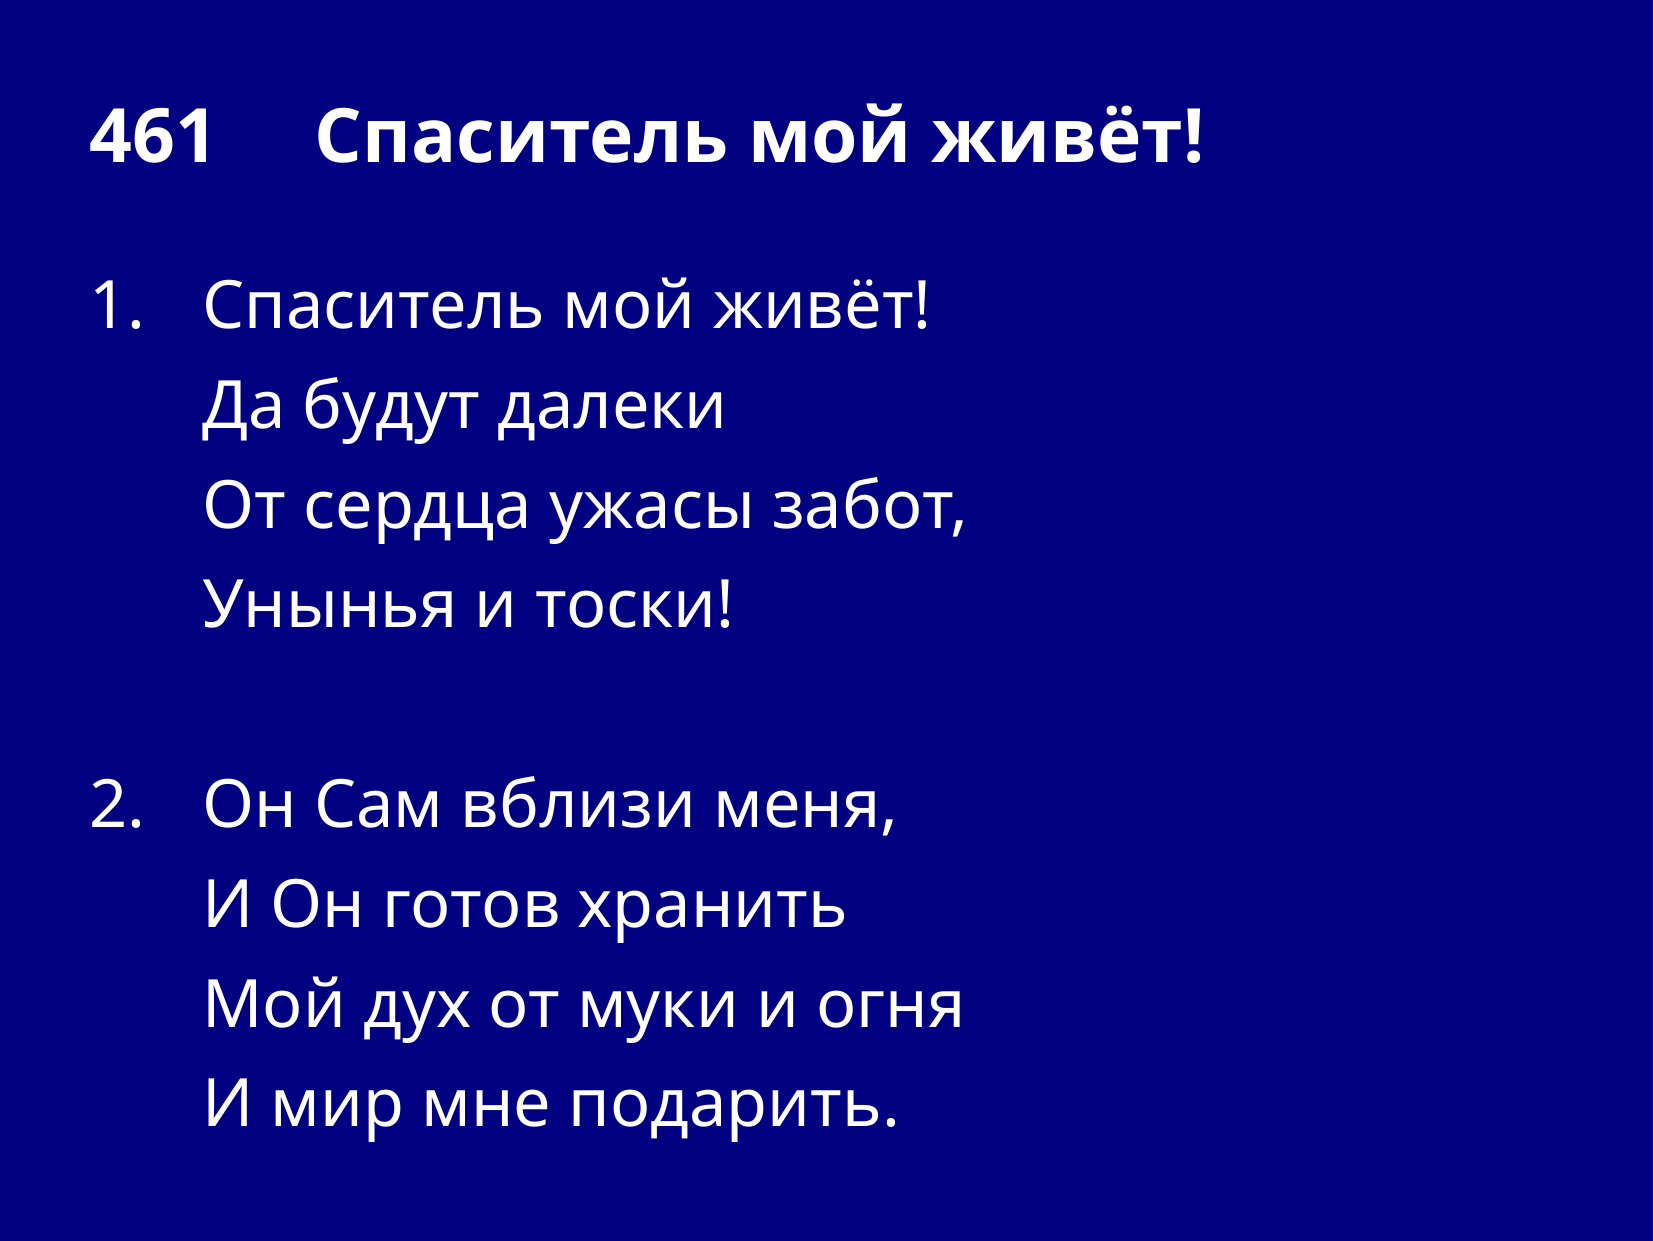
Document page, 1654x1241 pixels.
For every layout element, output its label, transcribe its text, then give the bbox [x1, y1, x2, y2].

text_box 461 Спаситель мой живёт! [75, 75, 1576, 188]
text_box 1. Спаситель мой живёт! Да будут далеки От сердца ужасы забот, Унынья и тоски! 2. Он Сам вблизи меня, И Он готов хранить Мой дух от муки и огня И мир мне подарить. [75, 188, 1576, 1163]
